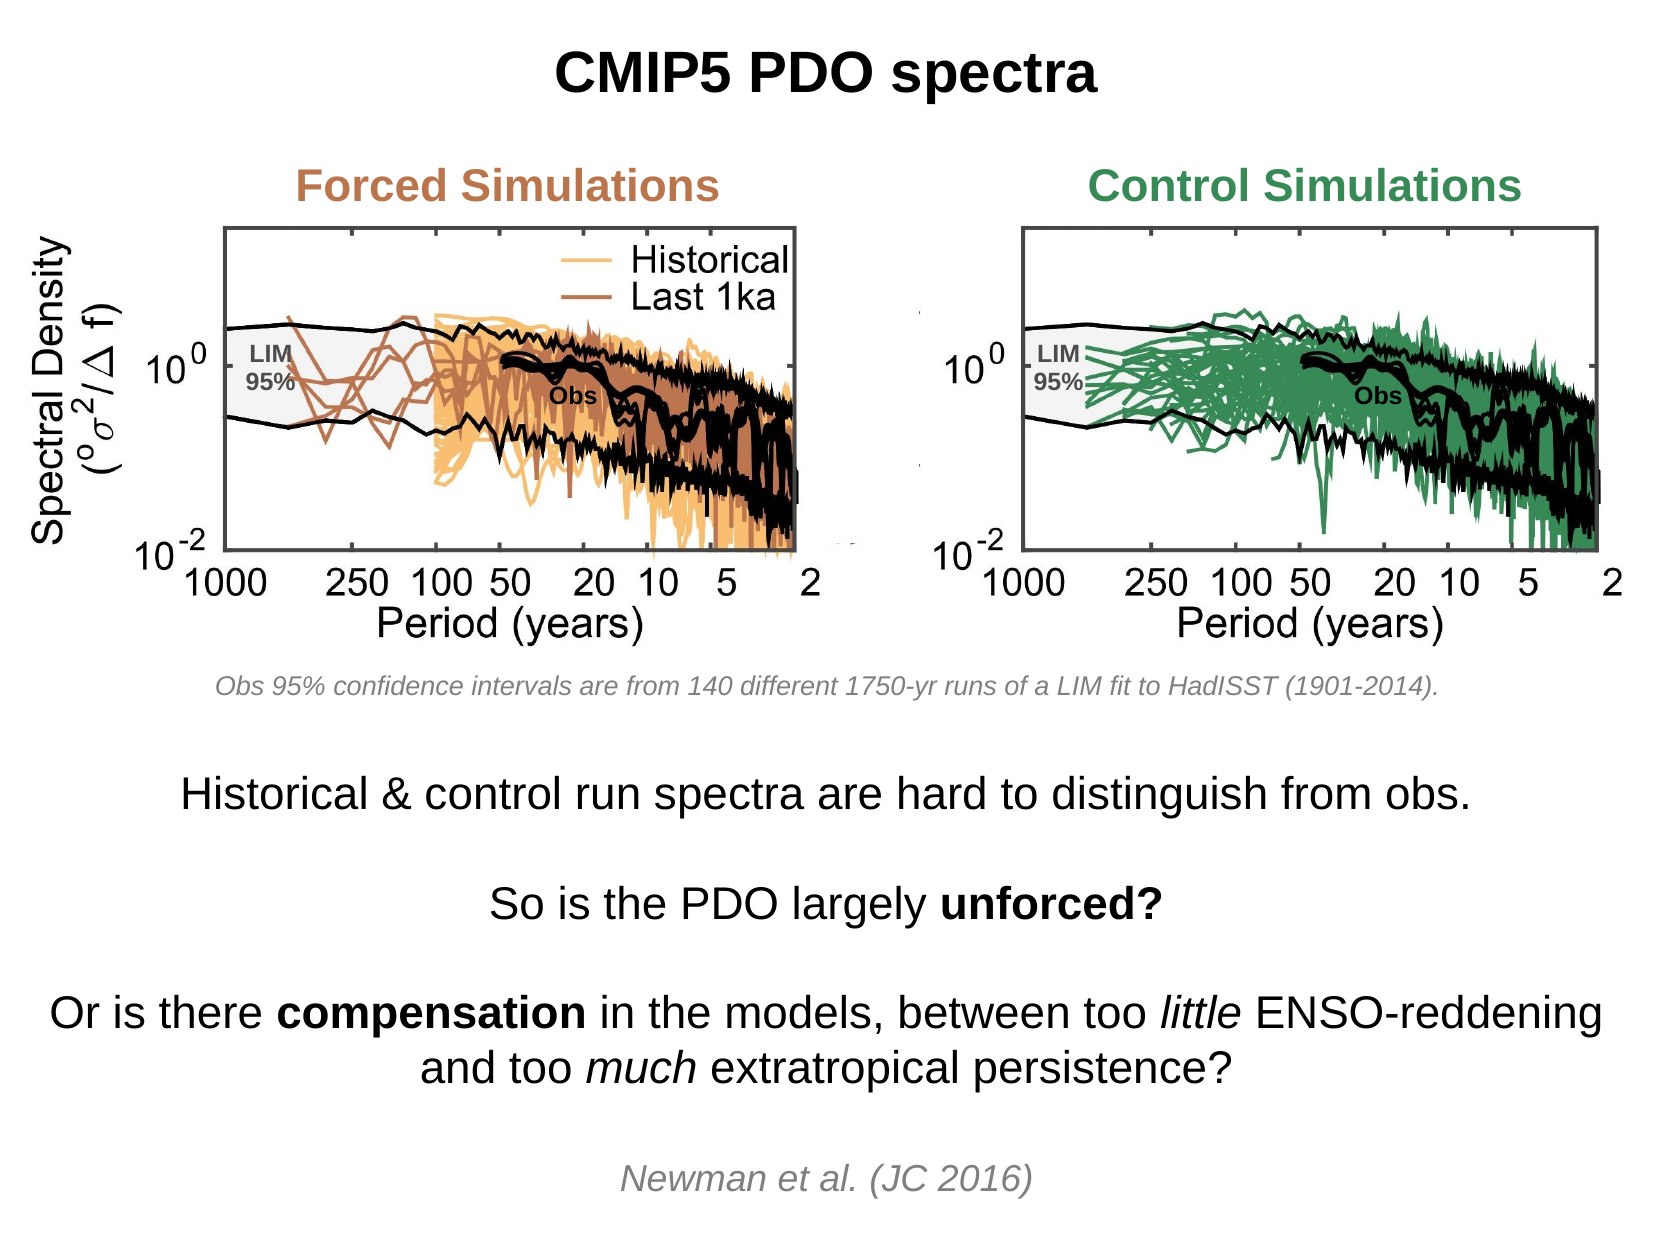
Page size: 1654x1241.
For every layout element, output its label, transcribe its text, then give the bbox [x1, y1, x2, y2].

text_box Obs [525, 375, 622, 418]
text_box Obs [1330, 375, 1427, 418]
text_box CMIP5 PDO spectra [18, 24, 1635, 105]
text_box Forced Simulations [224, 154, 792, 220]
text_box [75, 182, 1594, 544]
text_box LIM 95% [228, 333, 313, 399]
text_box Obs 95% confidence intervals are from 140 different 1750-yr runs of a LIM fit to HadISST (1901-2014). [56, 665, 1597, 712]
text_box Newman et al. (JC 2016) [56, 1151, 1597, 1198]
text_box Control Simulations [1022, 154, 1589, 220]
text_box Historical & control run spectra are hard to distinguish from obs. So is the PDO largely unforced? Or is there compensation in the models, between too little ENSO-reddening and too much extratropical persistence? [35, 763, 1618, 1094]
text_box LIM 95% [1016, 333, 1101, 399]
picture [27, 190, 1627, 649]
